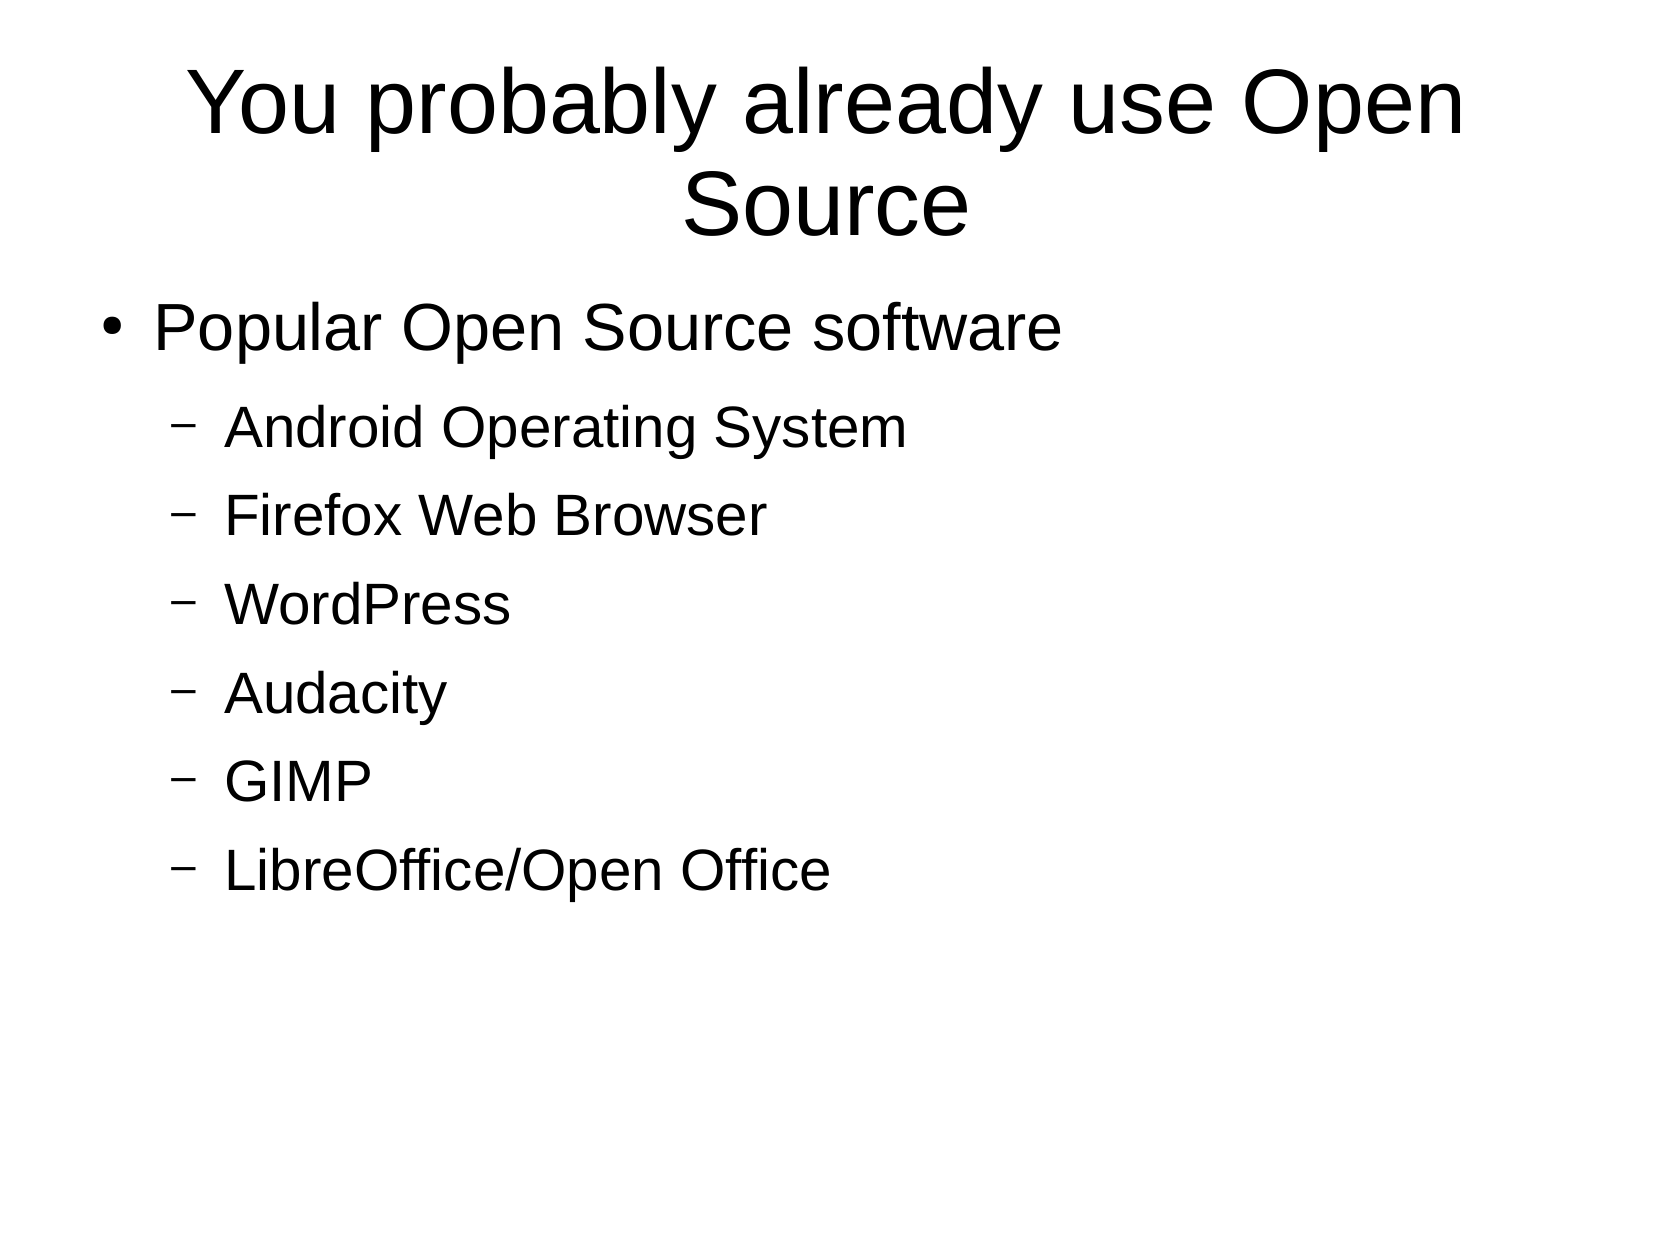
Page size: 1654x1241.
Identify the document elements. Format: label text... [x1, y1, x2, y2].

list Popular Open Source software Android Operating System Firefox Web Browser WordPress Audacity GIMP LibreOffice/Open Office [82, 290, 1571, 1010]
title You probably already use Open Source [82, 49, 1571, 257]
